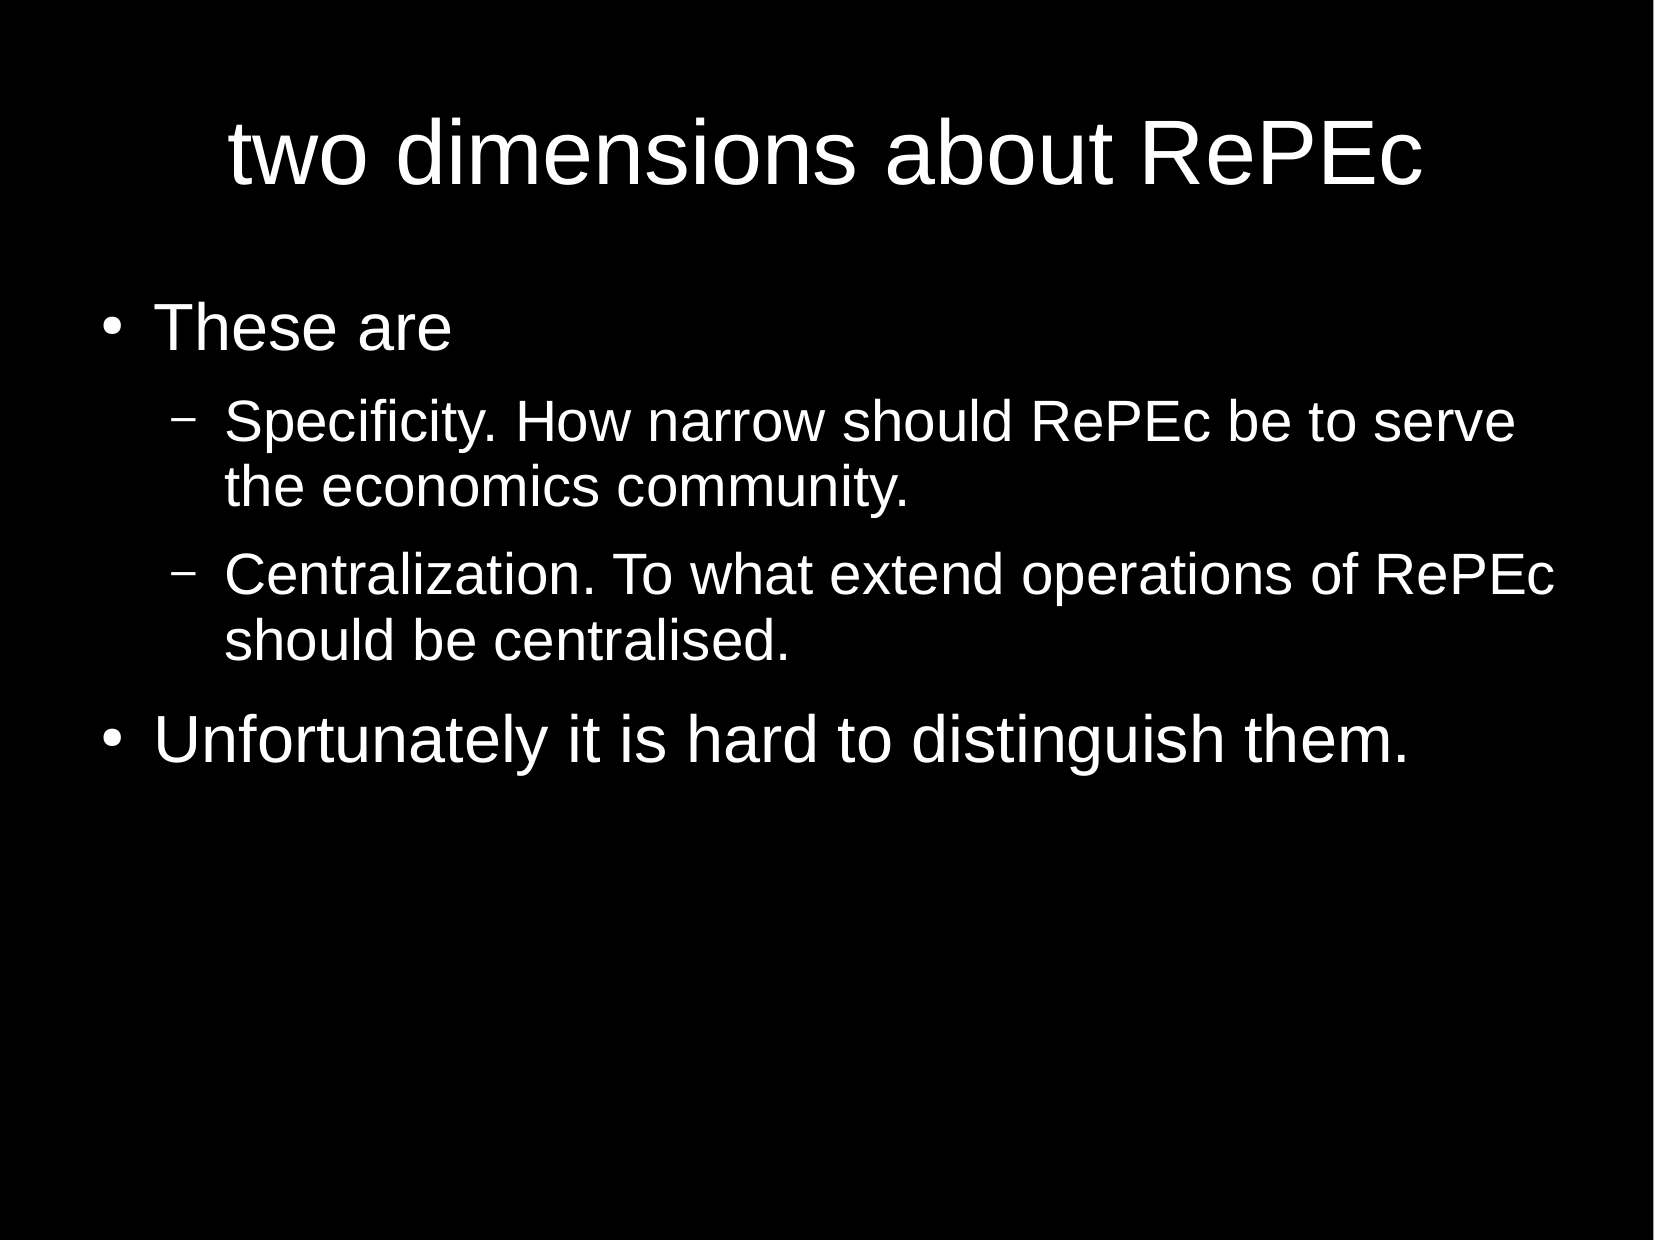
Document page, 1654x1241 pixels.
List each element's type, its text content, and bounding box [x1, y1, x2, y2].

title two dimensions about RePEc [82, 49, 1571, 257]
list These are Specificity. How narrow should RePEc be to serve the economics community. Centralization. To what extend operations of RePEc should be centralised. Unfortunately it is hard to distinguish them. [82, 290, 1571, 1010]
